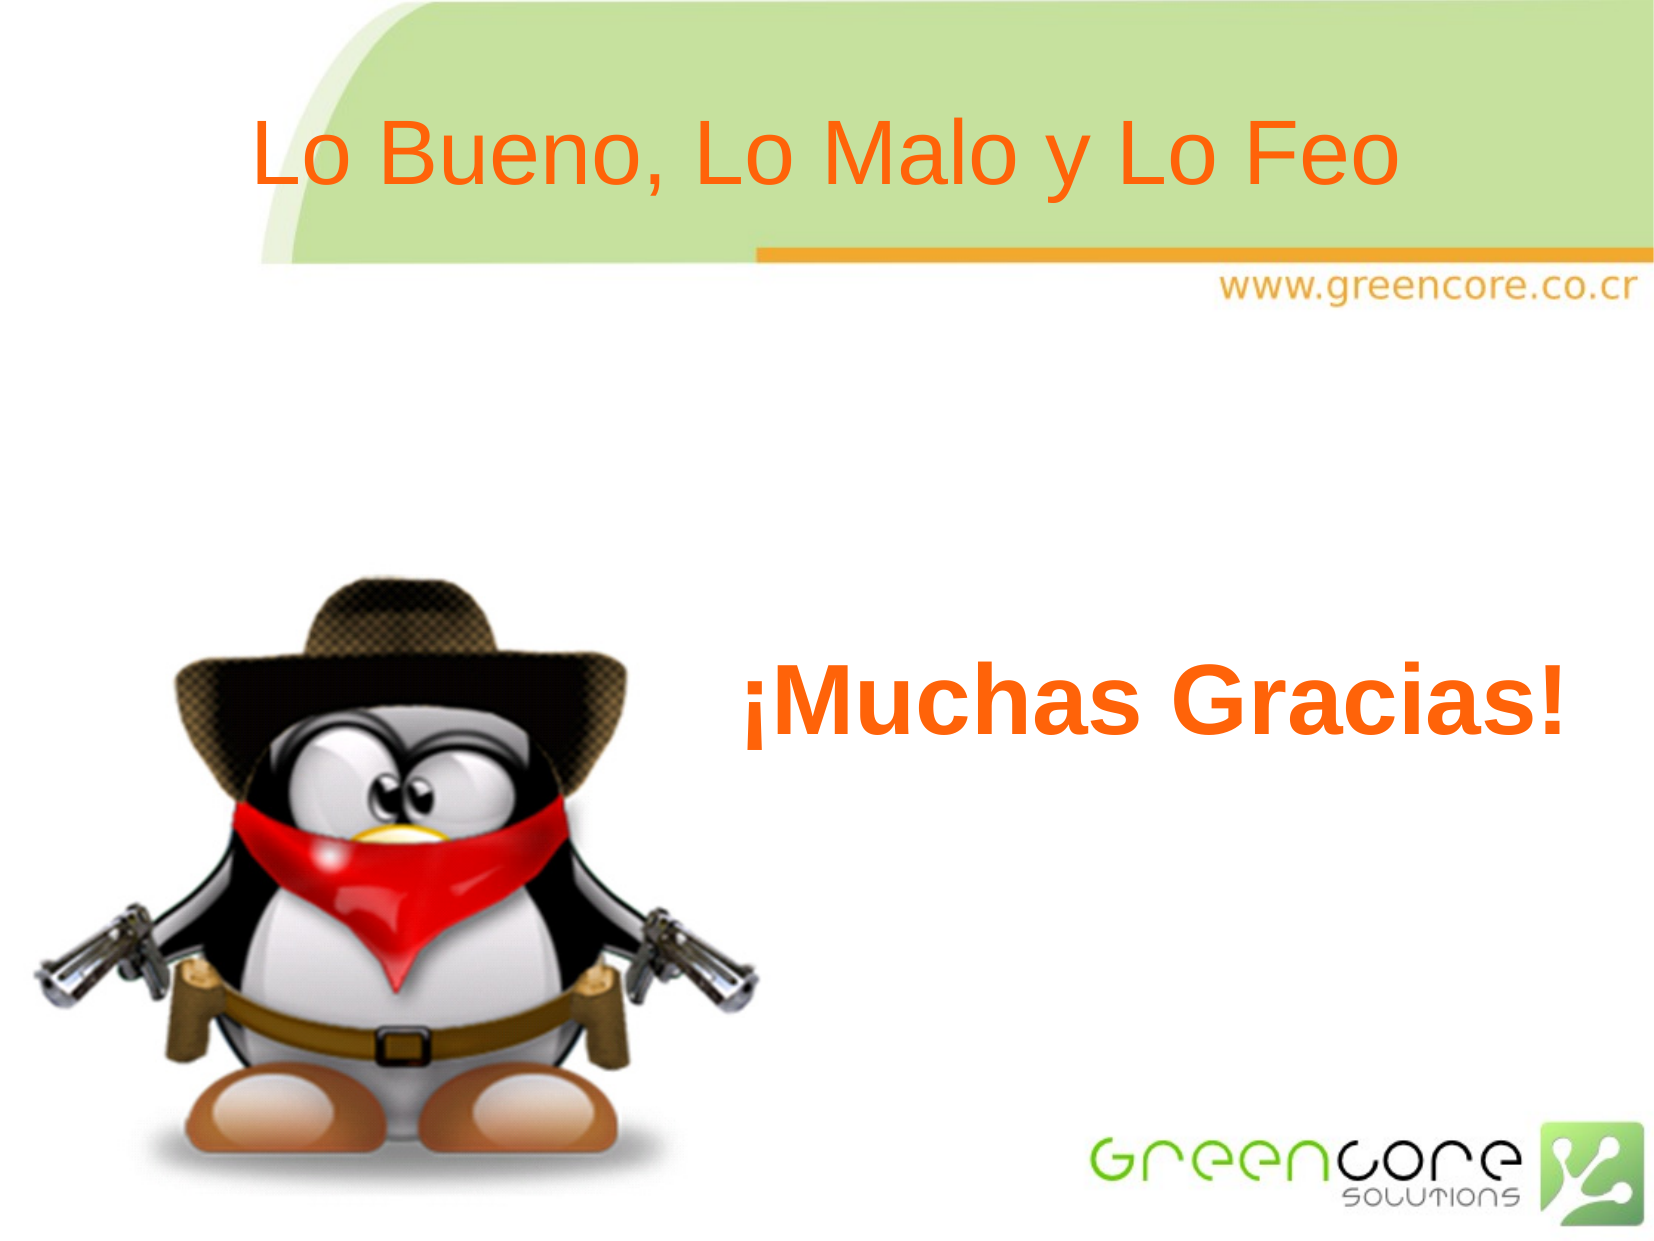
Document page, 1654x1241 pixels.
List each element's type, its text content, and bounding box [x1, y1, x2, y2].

picture [0, 0, 1654, 1241]
subtitle ¡Muchas Gracias! [82, 290, 1571, 1109]
title Lo Bueno, Lo Malo y Lo Feo [82, 49, 1571, 257]
